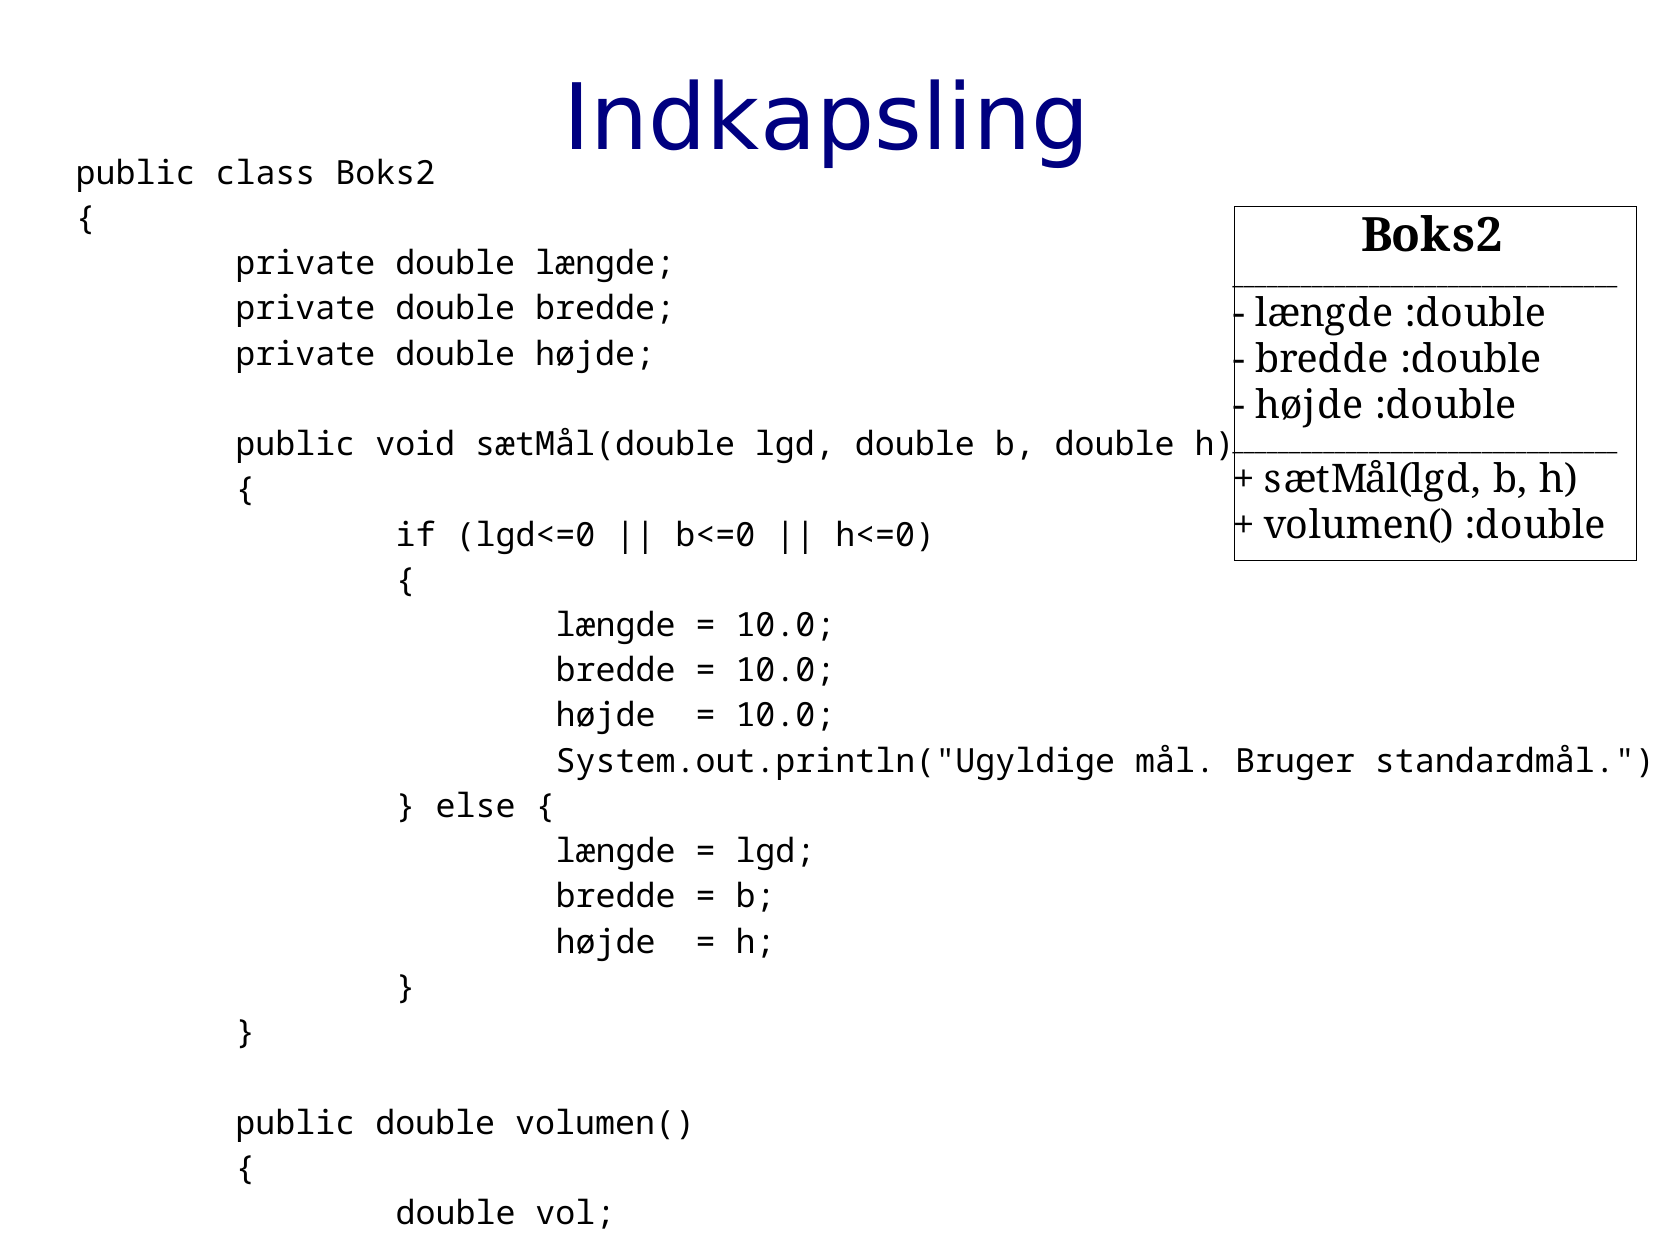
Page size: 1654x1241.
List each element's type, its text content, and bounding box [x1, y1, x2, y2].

text_box public class Boks2 { private double længde; private double bredde; private double højde; public void sætMål(double lgd, double b, double h) { if (lgd<=0 || b<=0 || h<=0) { længde = 10.0; bredde = 10.0; højde = 10.0; System.out.println("Ugyldige mål. Bruger standardmål."); } else { længde = lgd; bredde = b; højde = h; } } public double volumen() { double vol; vol = længde*bredde*højde; return vol; } } [75, 148, 1636, 1227]
title Indkapsling [105, 14, 1549, 148]
chart [1210, 178, 1654, 585]
